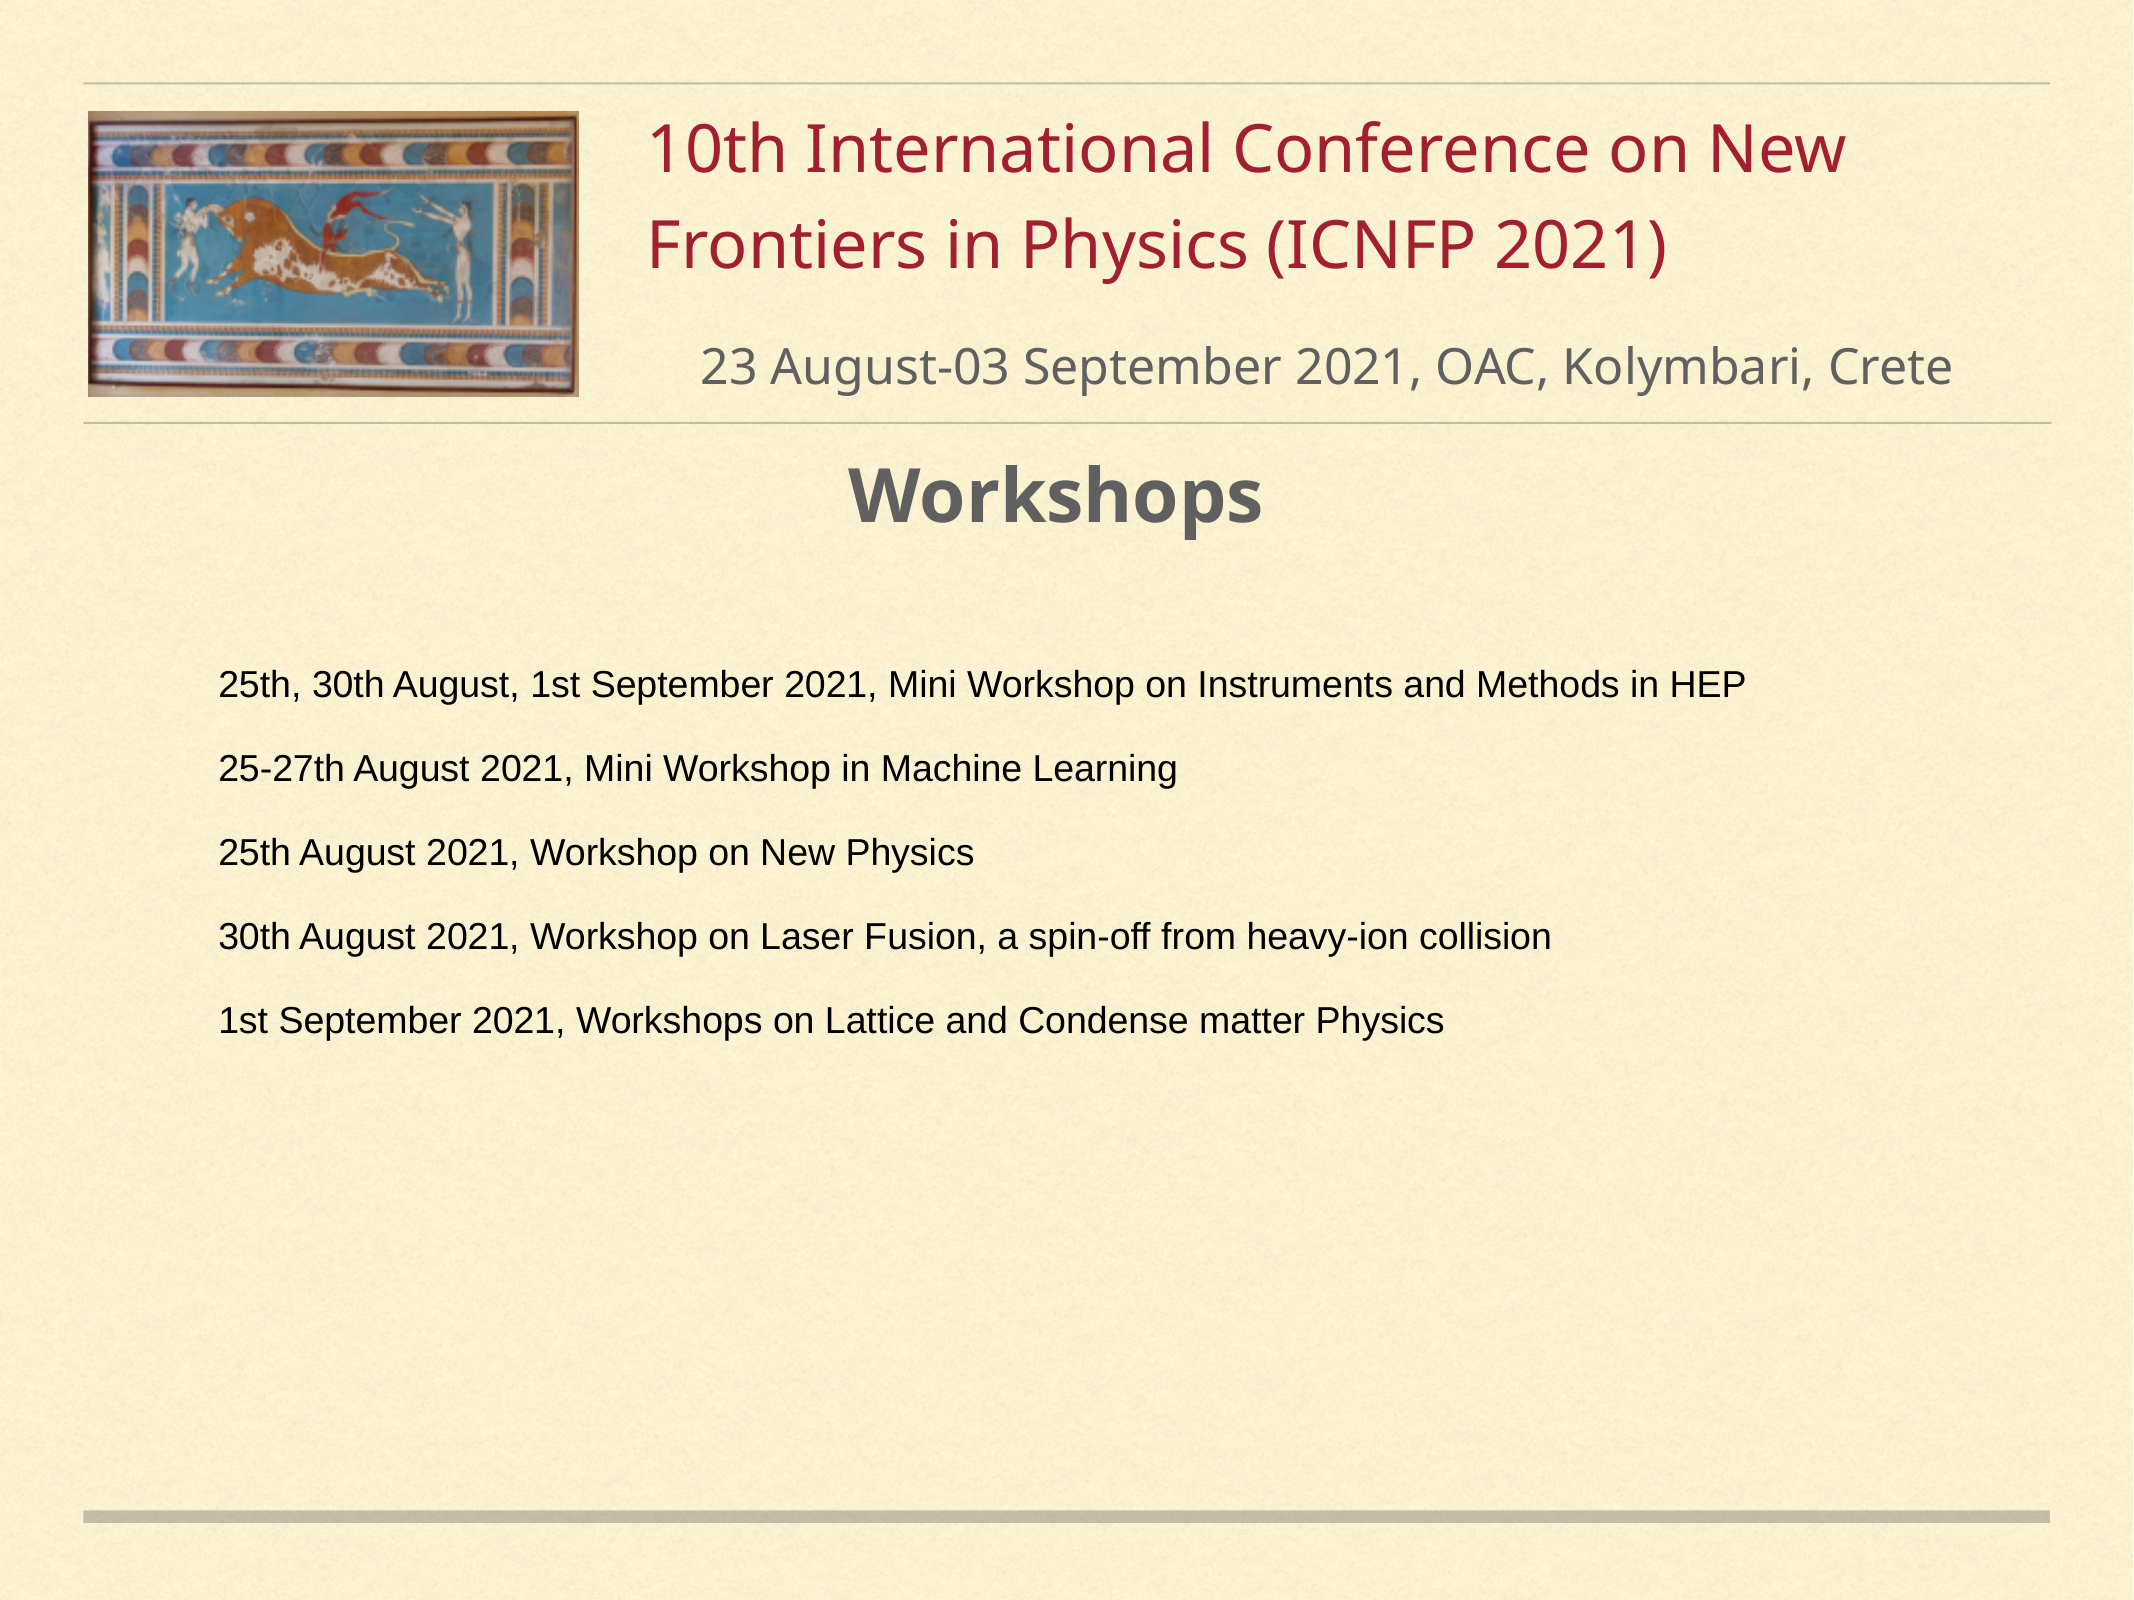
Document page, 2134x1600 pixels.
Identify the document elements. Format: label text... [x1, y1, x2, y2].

picture [0, 0, 2134, 1600]
text_box Workshops [840, 438, 1293, 546]
title 10th International Conference on New Frontiers in Physics (ICNFP 2021) [638, 66, 2130, 305]
text_box 23 August-03 September 2021, OAC, Kolymbari, Crete [520, 326, 2134, 403]
text_box 25th, 30th August, 1st September 2021, Mini Workshop on Instruments and Methods in HEP 25-27th August 2021, Mini Workshop in Machine Learning 25th August 2021, Workshop on New Physics 30th August 2021, Workshop on Laser Fusion, a spin-off from heavy-ion collision 1st September 2021, Workshops on Lattice and Condense matter Physics [203, 656, 1969, 1050]
